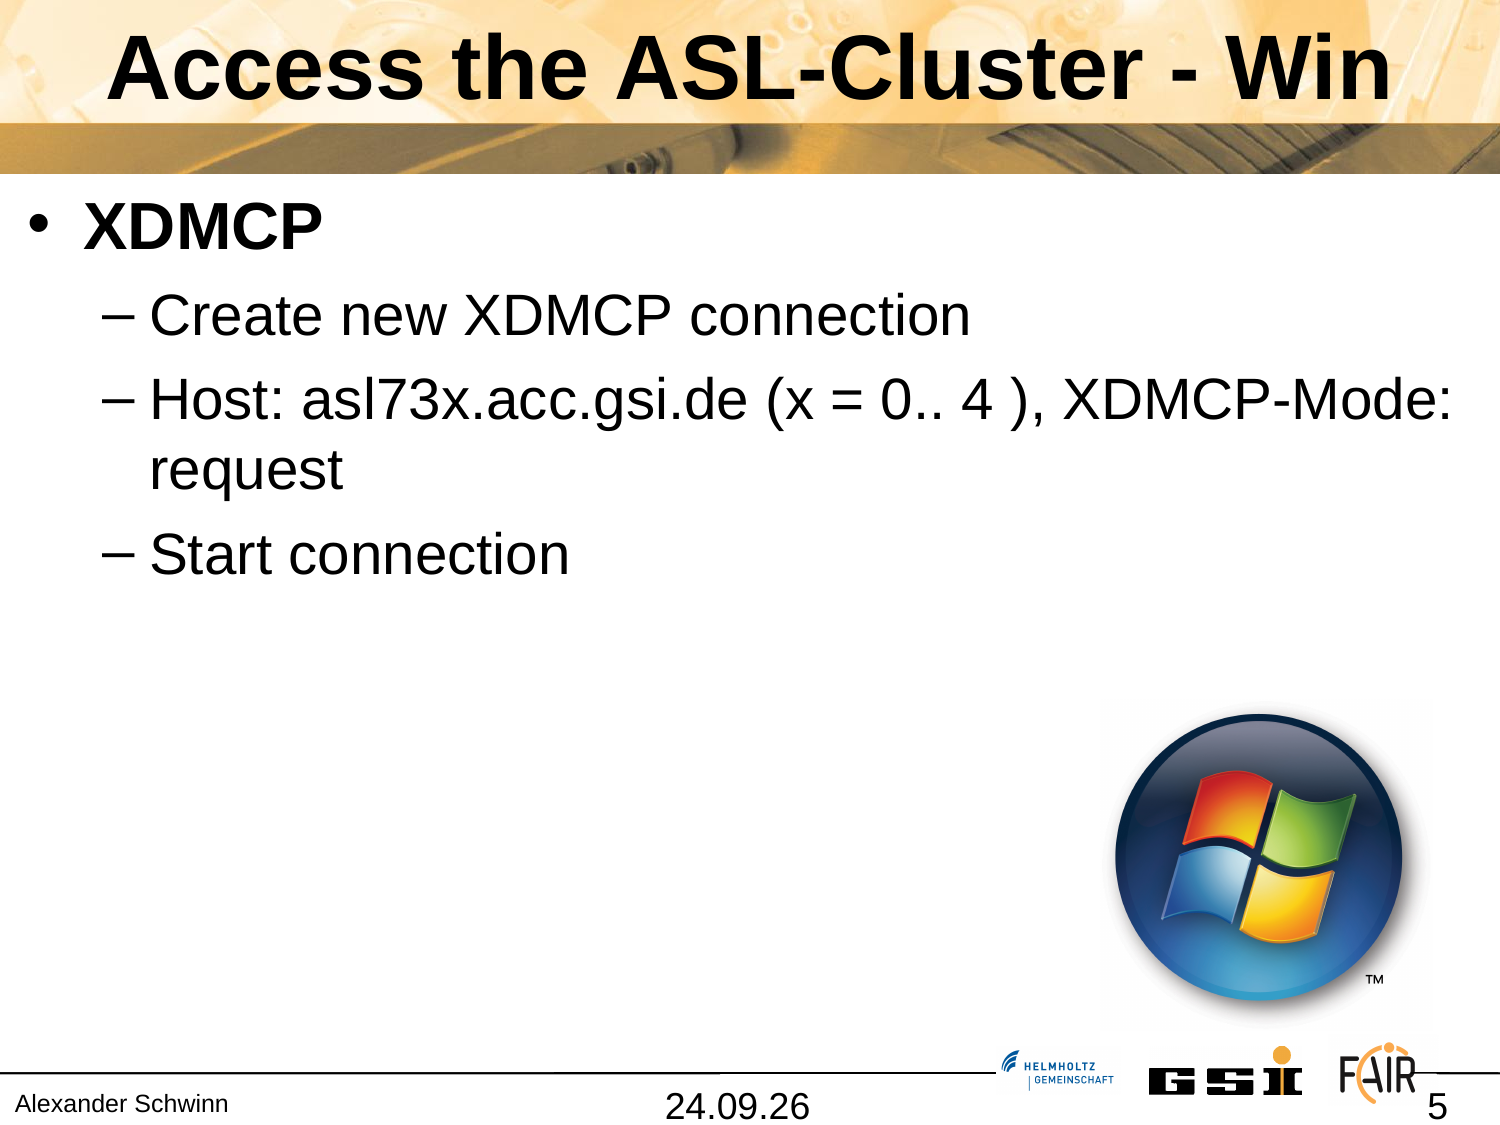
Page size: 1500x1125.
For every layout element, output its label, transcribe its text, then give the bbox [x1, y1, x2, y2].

list XDMCP Create new XDMCP connection Host: asl73x.acc.gsi.de (x = 0.. 4 ), XDMCP-Mode: request Start connection [12, 174, 1500, 1051]
picture [996, 1051, 1121, 1095]
title Access the ASL-Cluster - Win [0, 0, 1500, 126]
picture [1149, 1051, 1302, 1095]
picture [1100, 699, 1433, 1031]
picture [1433, 1096, 1439, 1104]
picture [0, 126, 1500, 175]
picture [1328, 1051, 1439, 1106]
